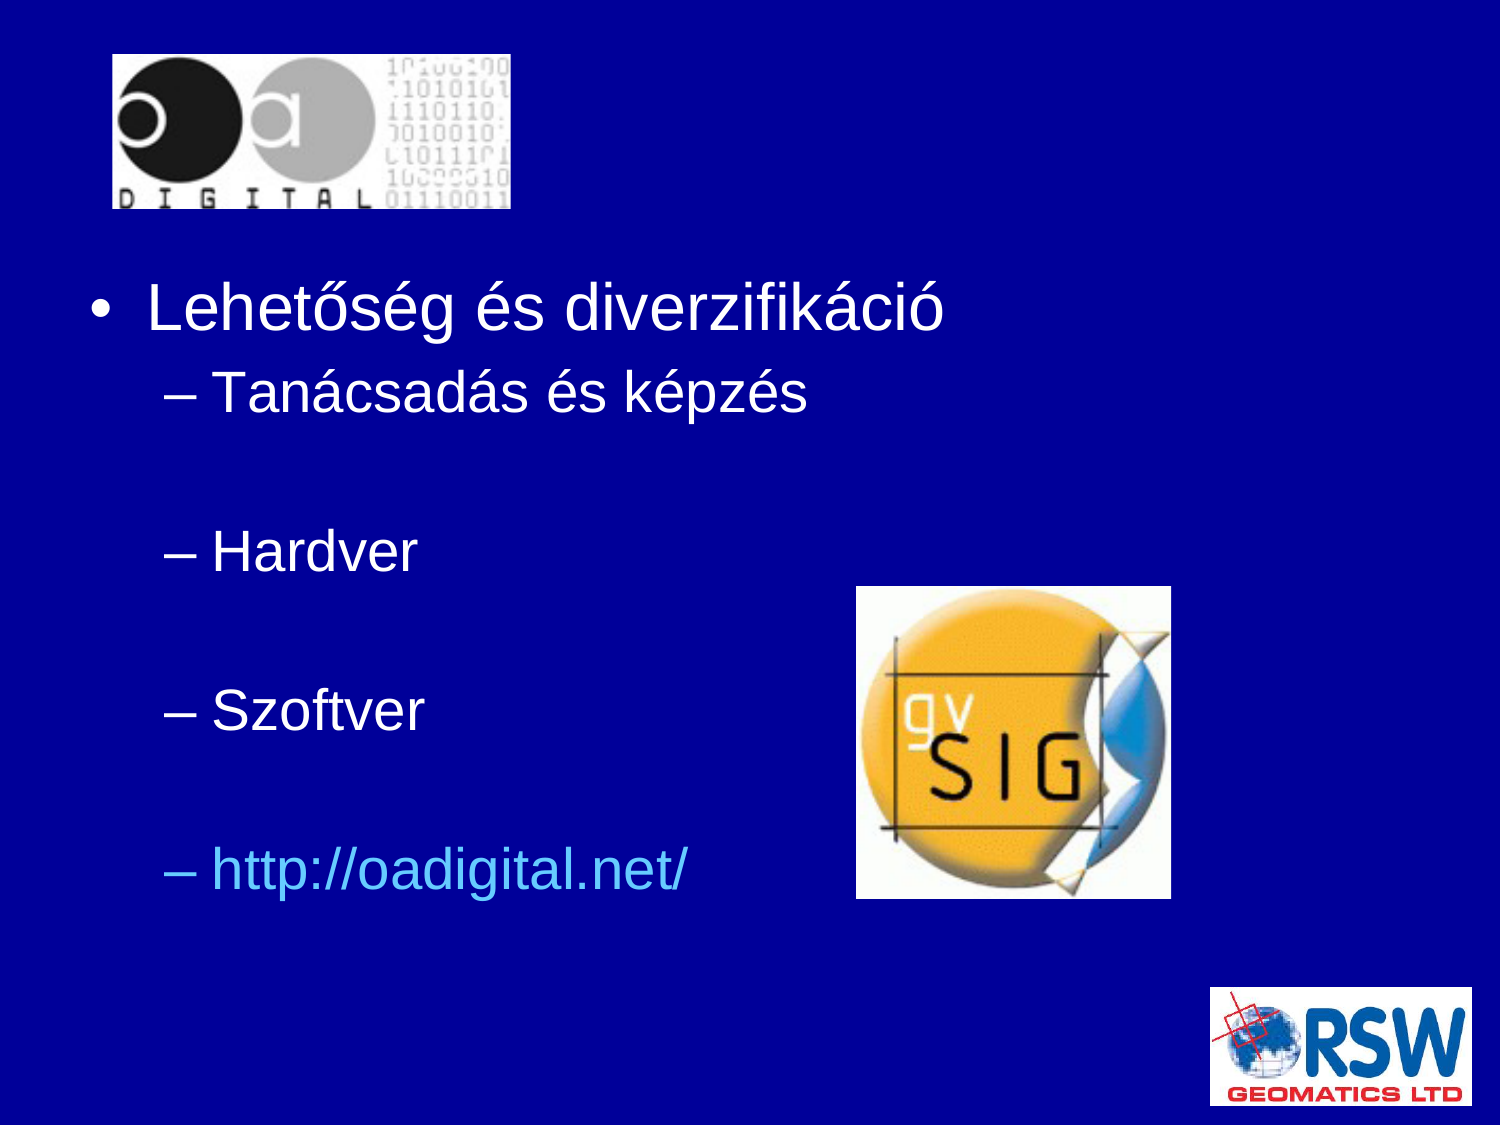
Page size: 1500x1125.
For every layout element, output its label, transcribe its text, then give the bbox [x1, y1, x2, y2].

list Lehetőség és diverzifikáció Tanácsadás és képzés Hardver Szoftver http://oadigital.net/ [75, 262, 1426, 1005]
picture [112, 54, 511, 209]
picture [1210, 987, 1472, 1106]
picture [856, 586, 1172, 899]
